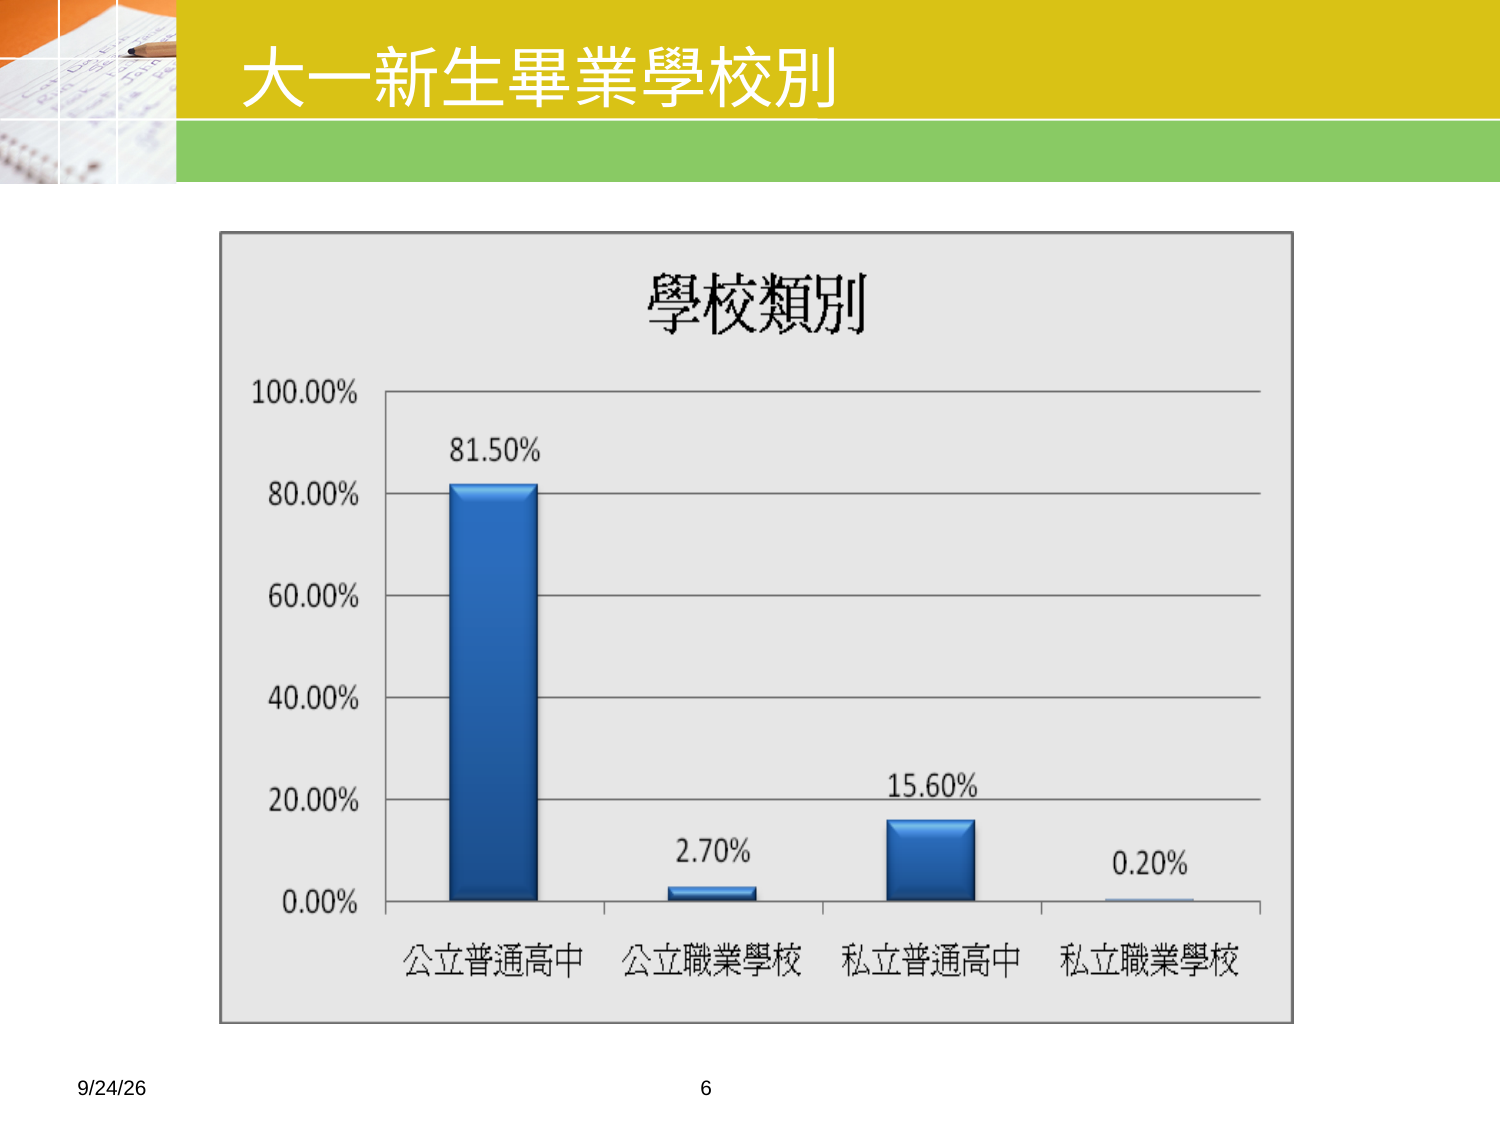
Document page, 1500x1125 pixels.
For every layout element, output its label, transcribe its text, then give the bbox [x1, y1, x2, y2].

text_box [62, 1067, 376, 1111]
title 大一新生畢業學校別 [225, 28, 1388, 109]
picture [218, 231, 1294, 1024]
text_box [637, 1067, 775, 1111]
